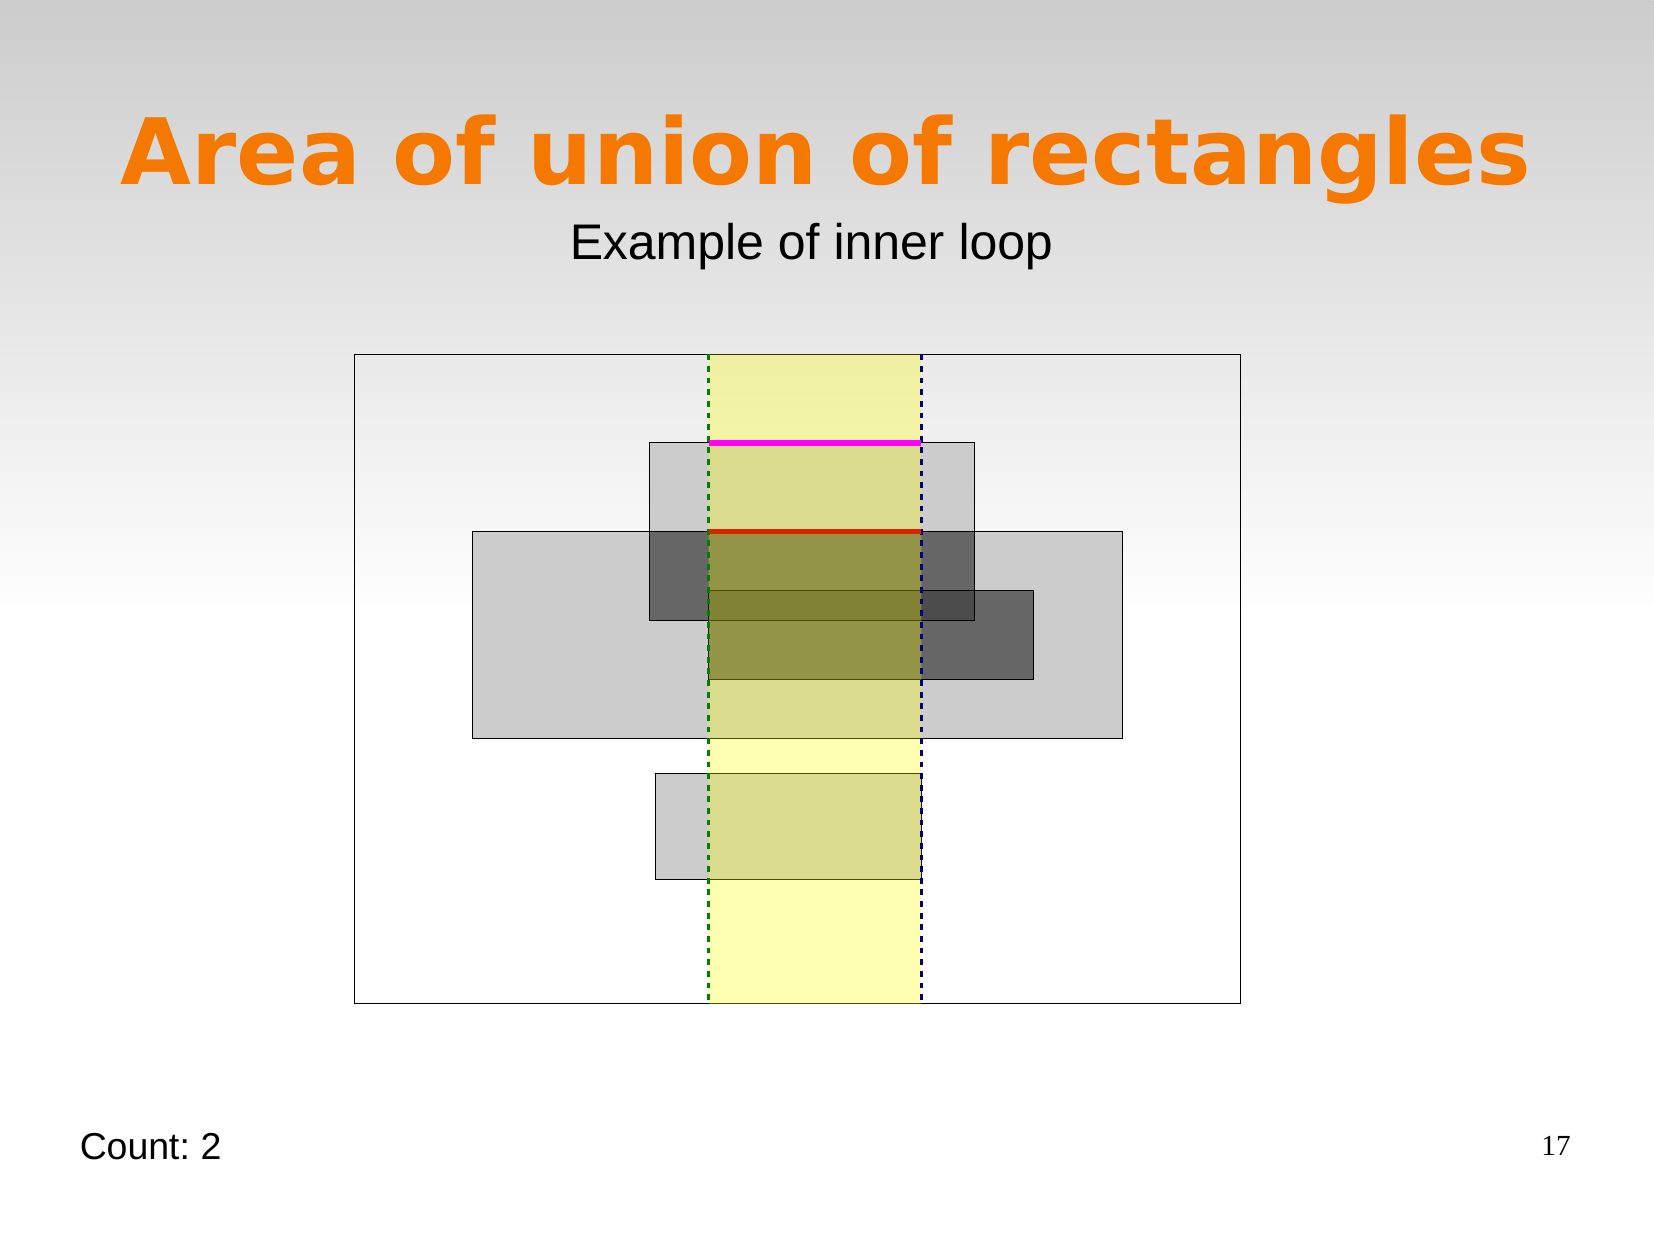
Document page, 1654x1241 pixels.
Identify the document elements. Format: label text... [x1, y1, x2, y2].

title Area of union of rectangles [82, 49, 1571, 257]
text_box Example of inner loop [555, 206, 1087, 278]
text_box [708, 354, 922, 440]
text_box Count: 2 [64, 1118, 272, 1176]
text_box [472, 442, 1123, 1004]
